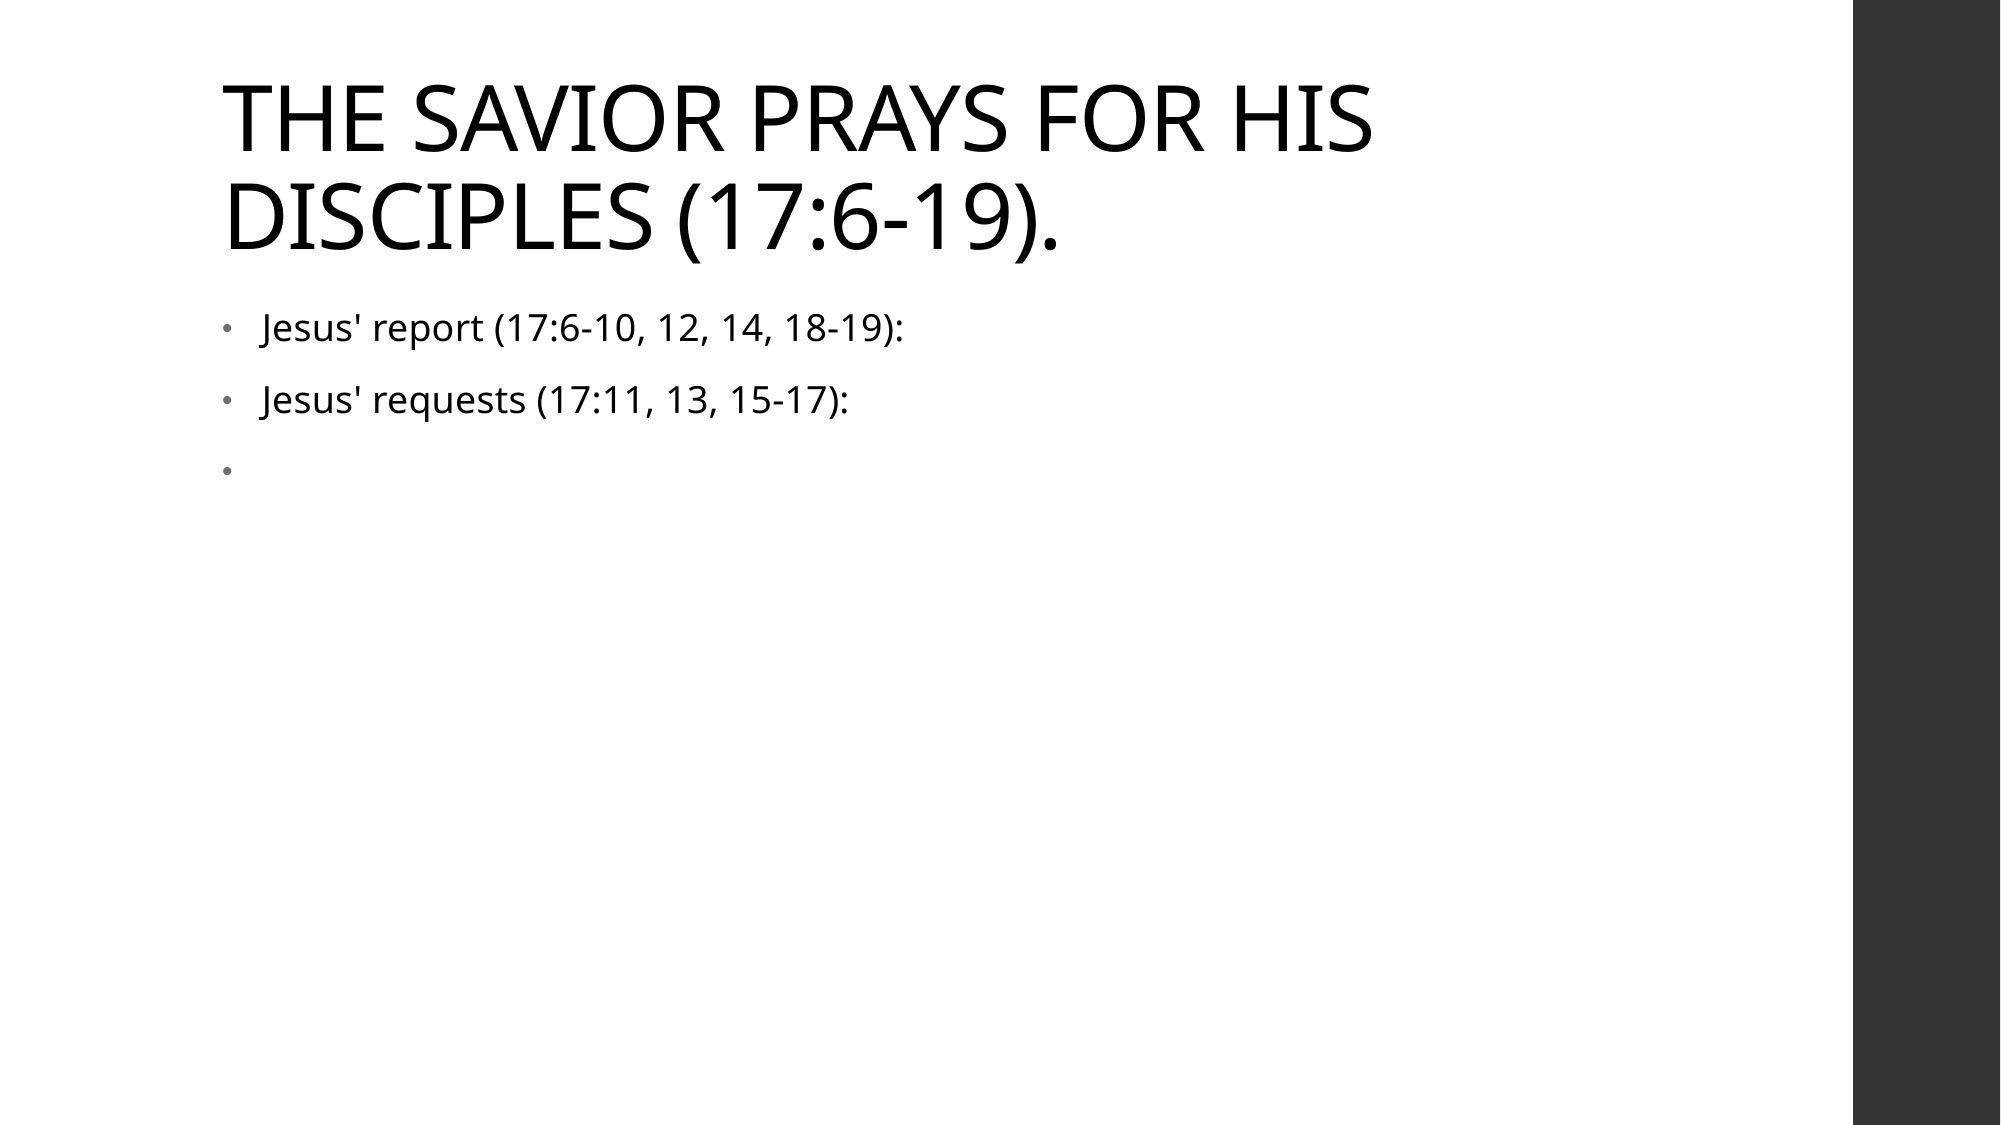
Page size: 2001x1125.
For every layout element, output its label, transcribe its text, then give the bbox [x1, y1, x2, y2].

list Jesus' report (17:6-10, 12, 14, 18-19): Jesus' requests (17:11, 13, 15-17): [206, 299, 1617, 1014]
title THE SAVIOR PRAYS FOR HIS DISCIPLES (17:6-19). [206, 60, 1797, 278]
